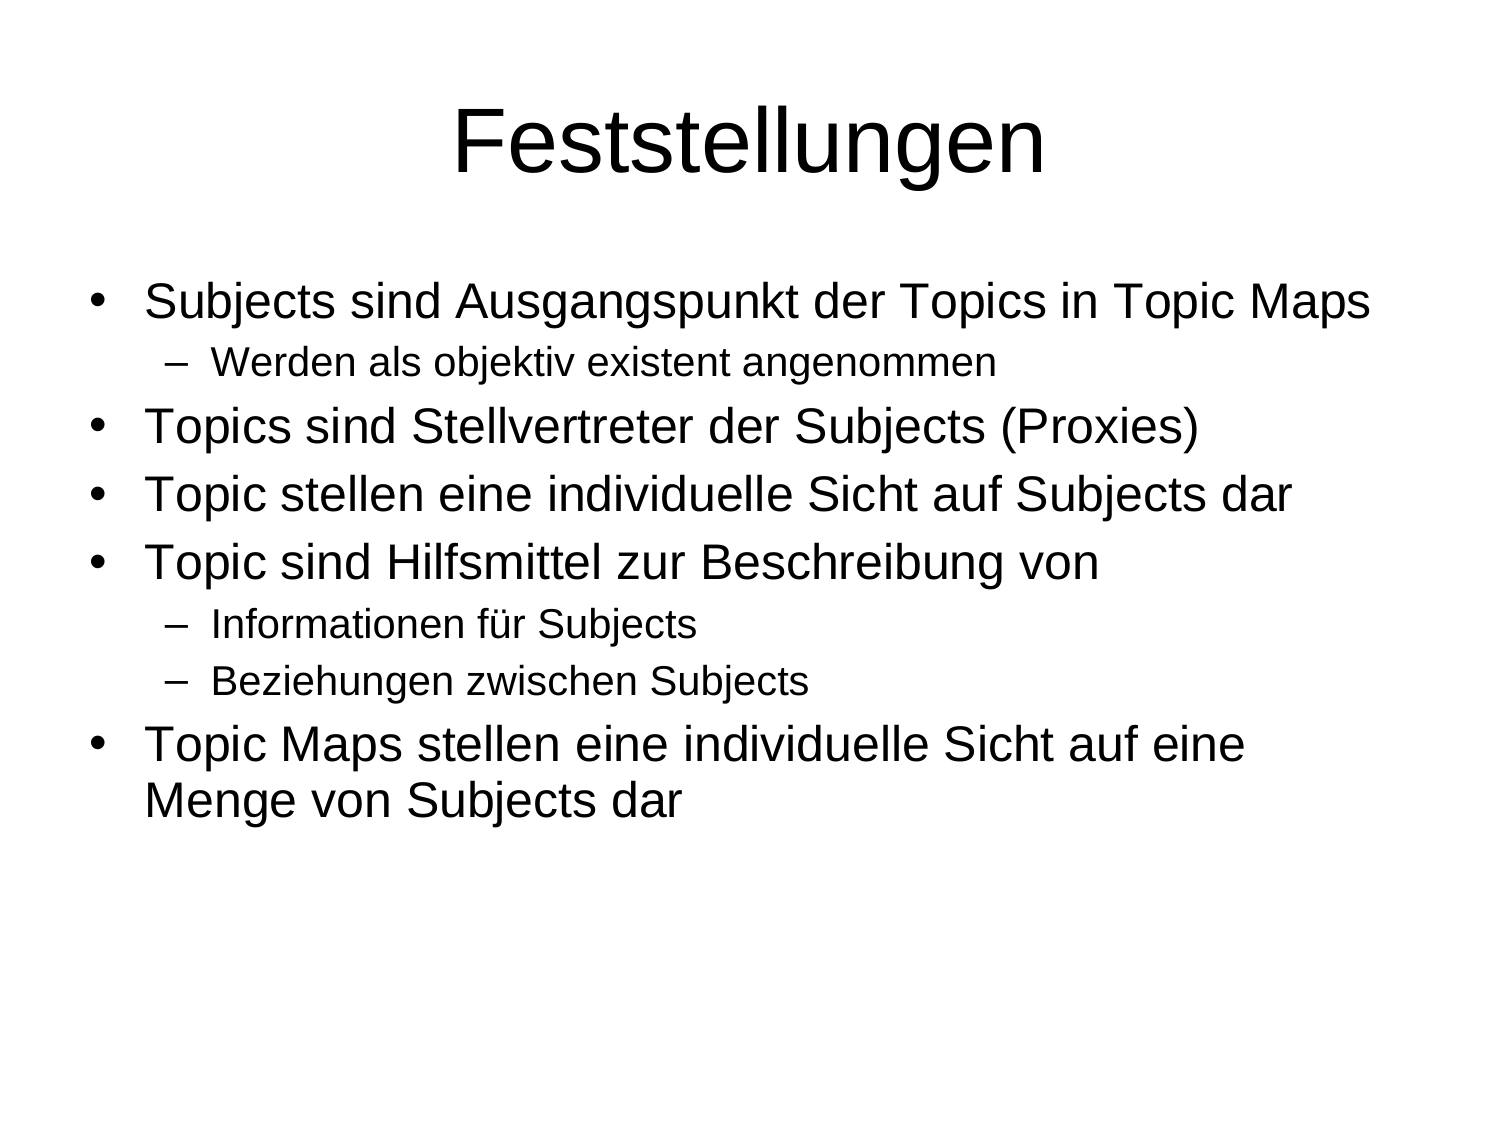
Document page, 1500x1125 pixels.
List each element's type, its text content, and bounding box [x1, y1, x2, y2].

list Subjects sind Ausgangspunkt der Topics in Topic Maps Werden als objektiv existent angenommen Topics sind Stellvertreter der Subjects (Proxies) Topic stellen eine individuelle Sicht auf Subjects dar Topic sind Hilfsmittel zur Beschreibung von Informationen für Subjects Beziehungen zwischen Subjects Topic Maps stellen eine individuelle Sicht auf eine Menge von Subjects dar [75, 262, 1426, 1006]
title Feststellungen [75, 45, 1426, 233]
